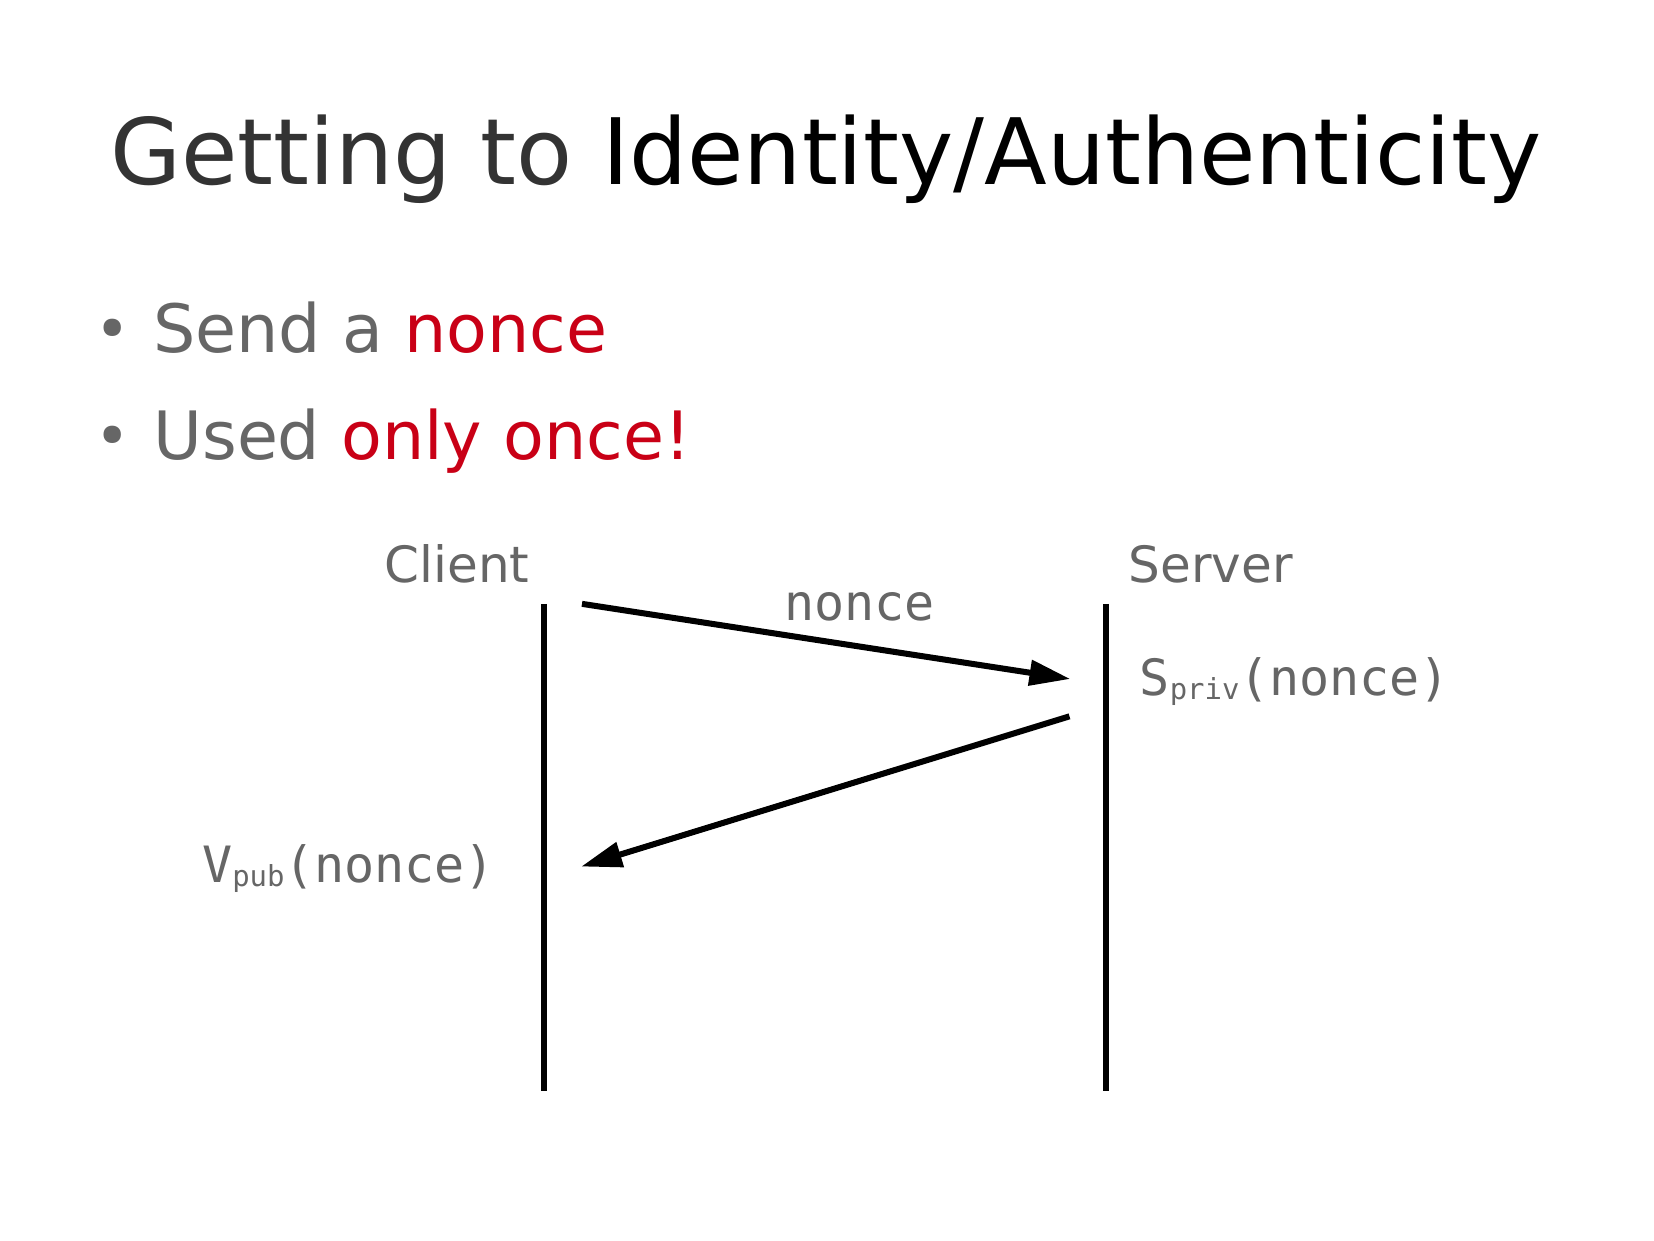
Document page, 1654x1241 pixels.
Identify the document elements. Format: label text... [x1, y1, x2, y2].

title Getting to Identity/Authenticity [82, 56, 1571, 250]
list Send a nonce Used only once! [82, 290, 1571, 1109]
text_box nonce [769, 566, 950, 640]
text_box Client [369, 528, 545, 602]
text_box Server [1114, 528, 1308, 602]
text_box Spriv(nonce) [1106, 641, 1482, 731]
text_box Vpub(nonce) [169, 828, 545, 918]
